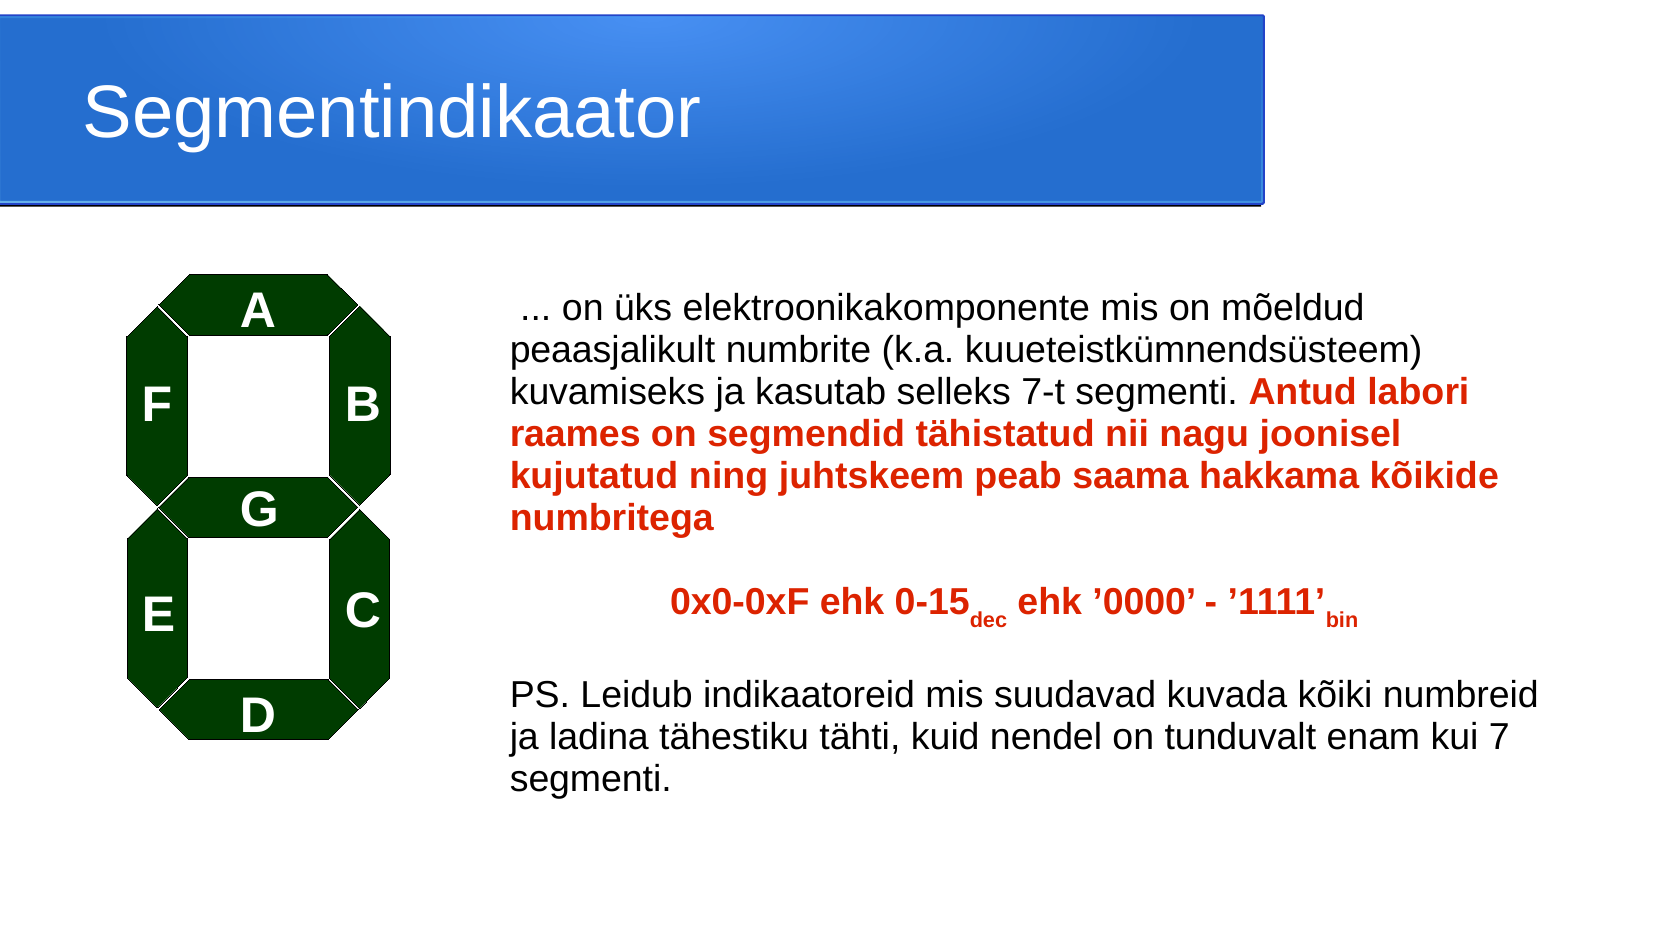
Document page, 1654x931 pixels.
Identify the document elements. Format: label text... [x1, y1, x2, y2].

text_box [126, 306, 188, 506]
text_box F [126, 369, 187, 440]
text_box [286, 274, 391, 506]
text_box C [330, 574, 391, 646]
text_box [127, 650, 225, 740]
text_box E [127, 579, 188, 650]
text_box D [225, 679, 286, 751]
text_box [286, 509, 390, 740]
text_box [286, 477, 358, 538]
text_box B [330, 369, 391, 440]
text_box G [225, 474, 286, 545]
text_box [127, 477, 225, 579]
text_box ... on üks elektroonikakomponente mis on mõeldud peaasjalikult numbrite (k.a. kuueteistkümnendsüsteem) kuvamiseks ja kasutab selleks 7-t segmenti. Antud labori raames on segmendid tähistatud nii nagu joonisel kujutatud ning juhtskeem peab saama hakkama kõikide numbritega 0x0-0xF ehk 0-15dec ehk ’0000’ - ’1111’bin PS. Leidub indikaatoreid mis suudavad kuvada kõiki numbreid ja ladina tähestiku tähti, kuid nendel on tunduvalt enam kui 7 segmenti. [495, 279, 1576, 807]
title Segmentindikaator [82, 35, 1235, 189]
text_box A [225, 274, 286, 346]
text_box [158, 274, 225, 336]
